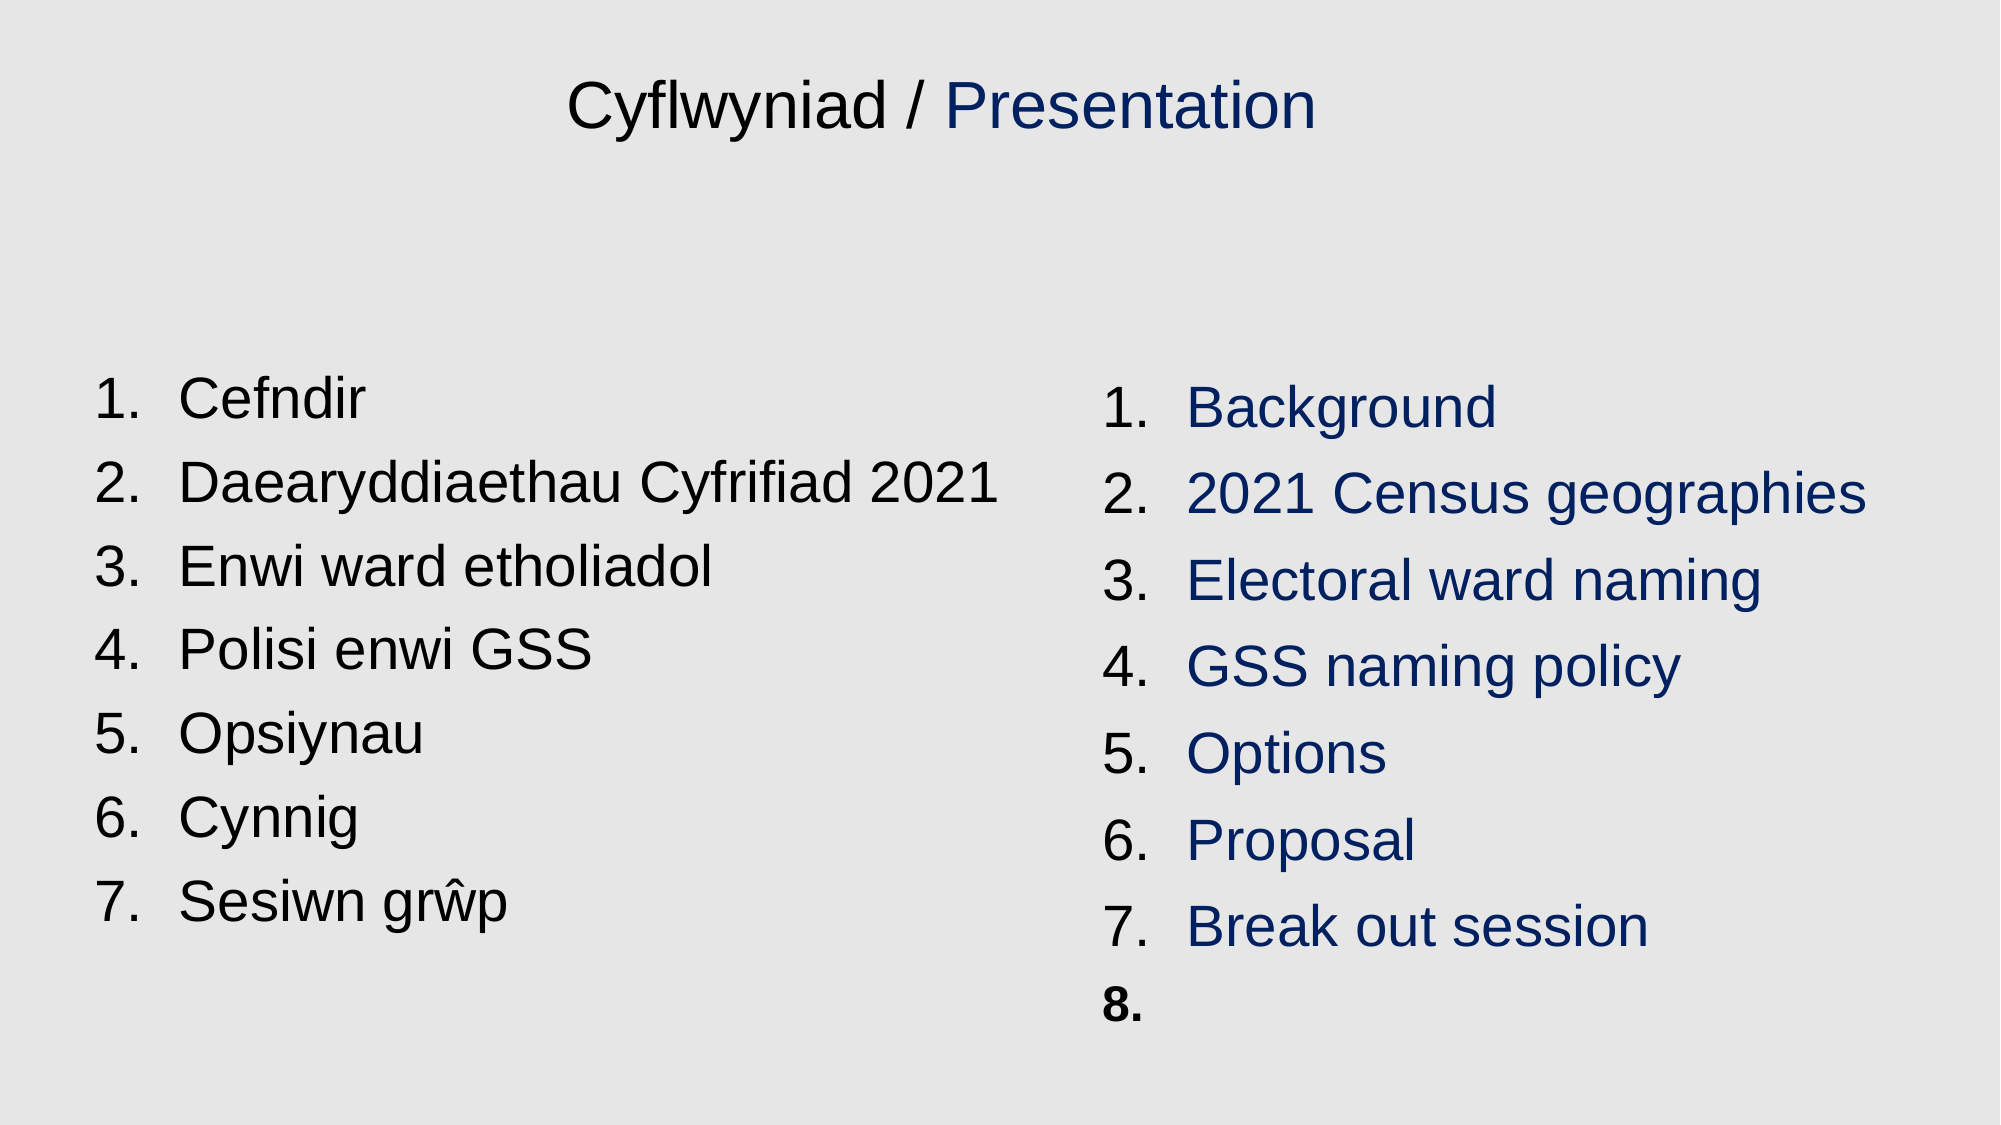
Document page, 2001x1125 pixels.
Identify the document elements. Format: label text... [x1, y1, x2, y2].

text_box Background 2021 Census geographies Electoral ward naming GSS naming policy Options Proposal Break out session [1087, 361, 1975, 1034]
text_box Cyflwyniad / Presentation [551, 54, 1556, 268]
list Cefndir Daearyddiaethau Cyfrifiad 2021 Enwi ward etholiadol Polisi enwi GSS Opsiynau Cynnig Sesiwn grŵp [79, 361, 1021, 1071]
